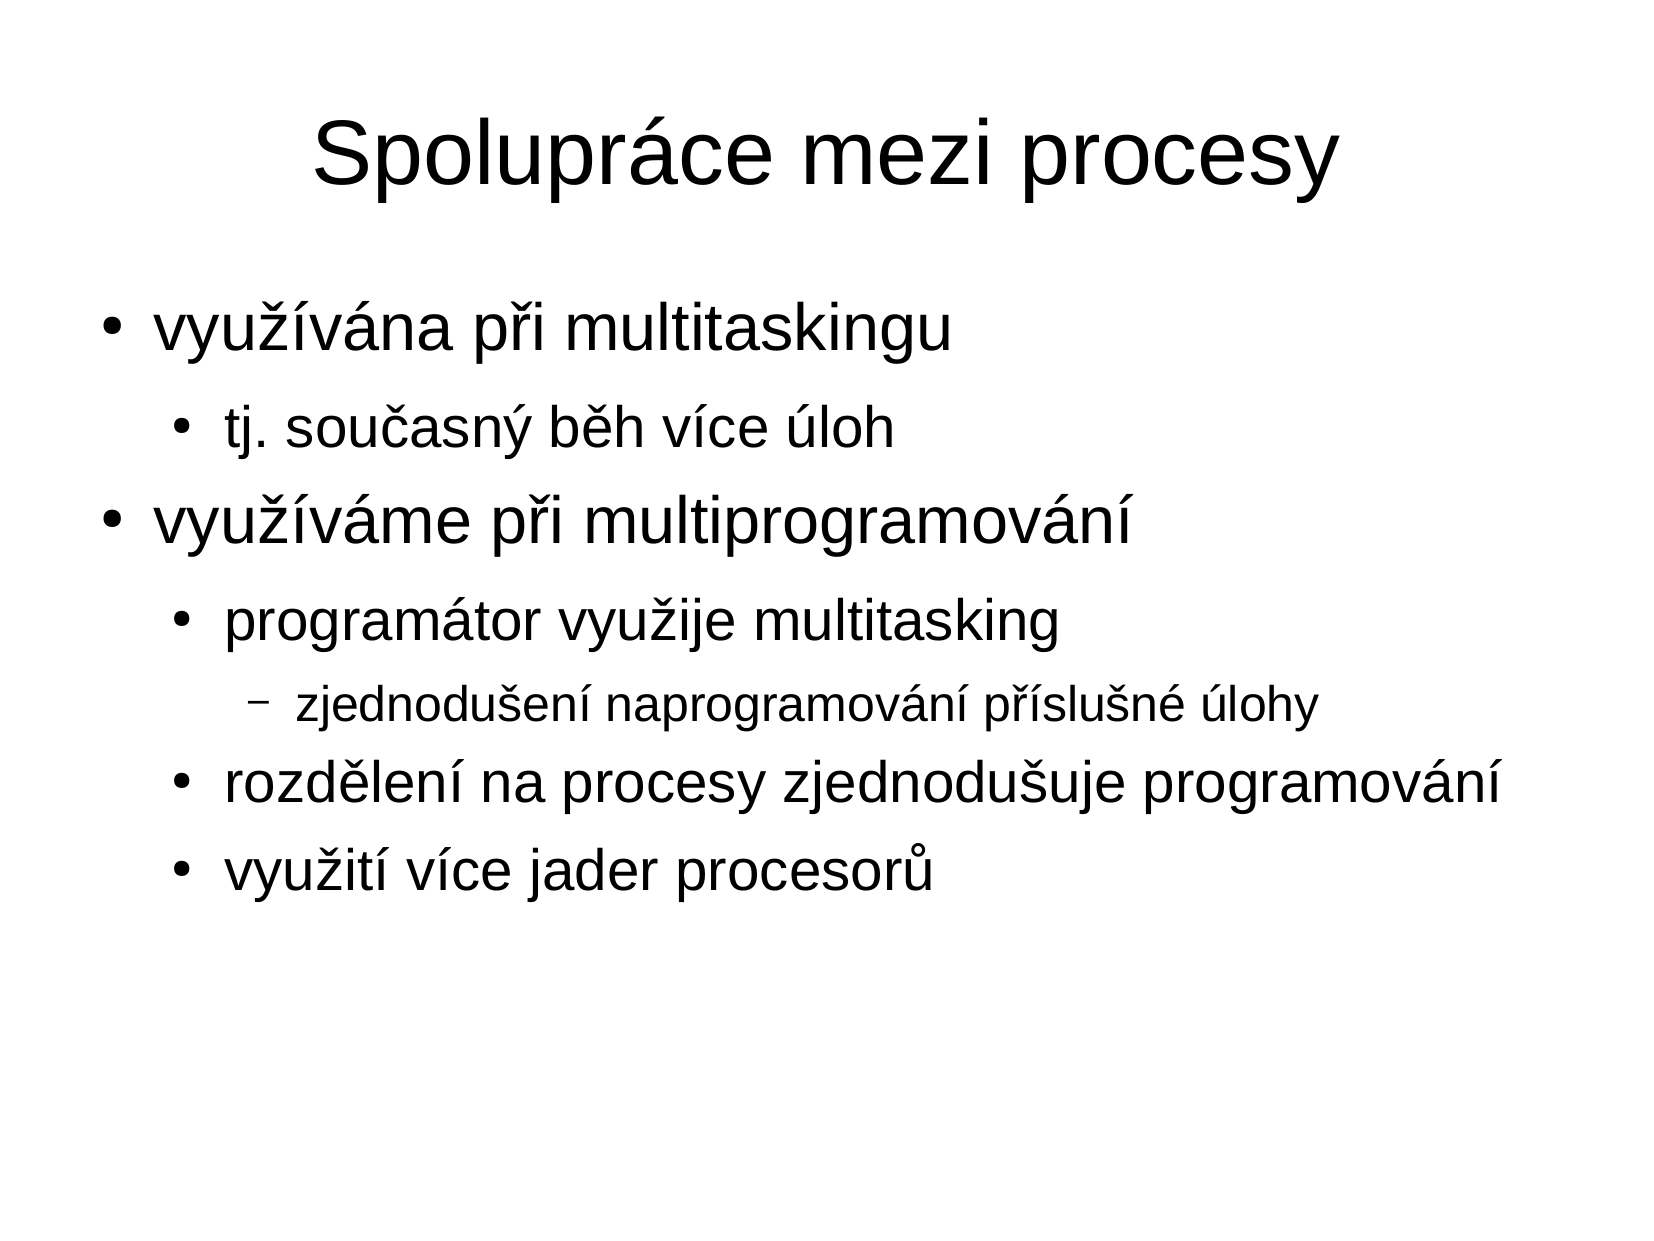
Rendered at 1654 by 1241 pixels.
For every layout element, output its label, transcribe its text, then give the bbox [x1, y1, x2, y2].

title Spolupráce mezi procesy [82, 56, 1571, 250]
list využívána při multitaskingu tj. současný běh více úloh využíváme při multiprogramování programátor využije multitasking zjednodušení naprogramování příslušné úlohy rozdělení na procesy zjednodušuje programování využití více jader procesorů [82, 290, 1571, 1094]
